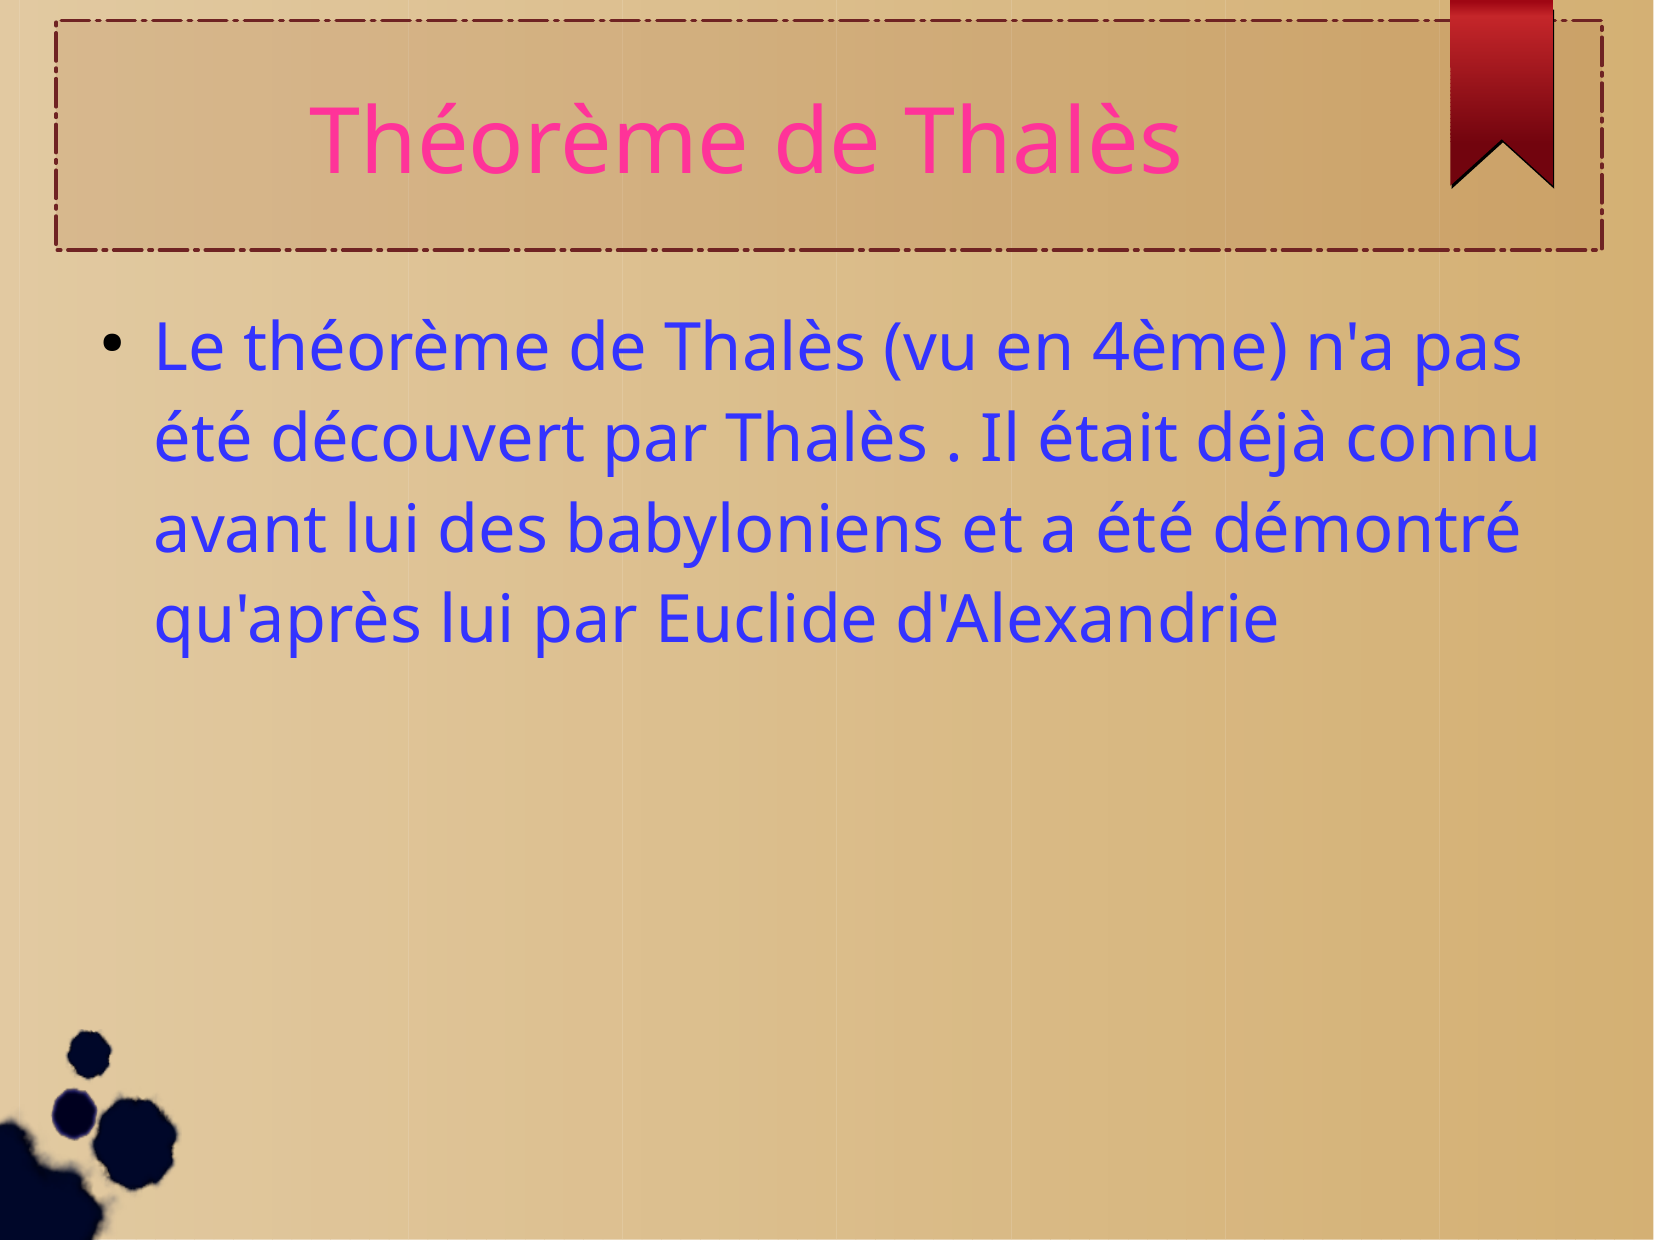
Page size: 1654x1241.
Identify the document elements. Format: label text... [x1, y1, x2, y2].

list Le théorème de Thalès (vu en 4ème) n'a pas été découvert par Thalès . Il était déjà connu avant lui des babyloniens et a été démontré qu'après lui par Euclide d'Alexandrie [82, 299, 1571, 1019]
title Théorème de Thalès [82, 47, 1412, 229]
